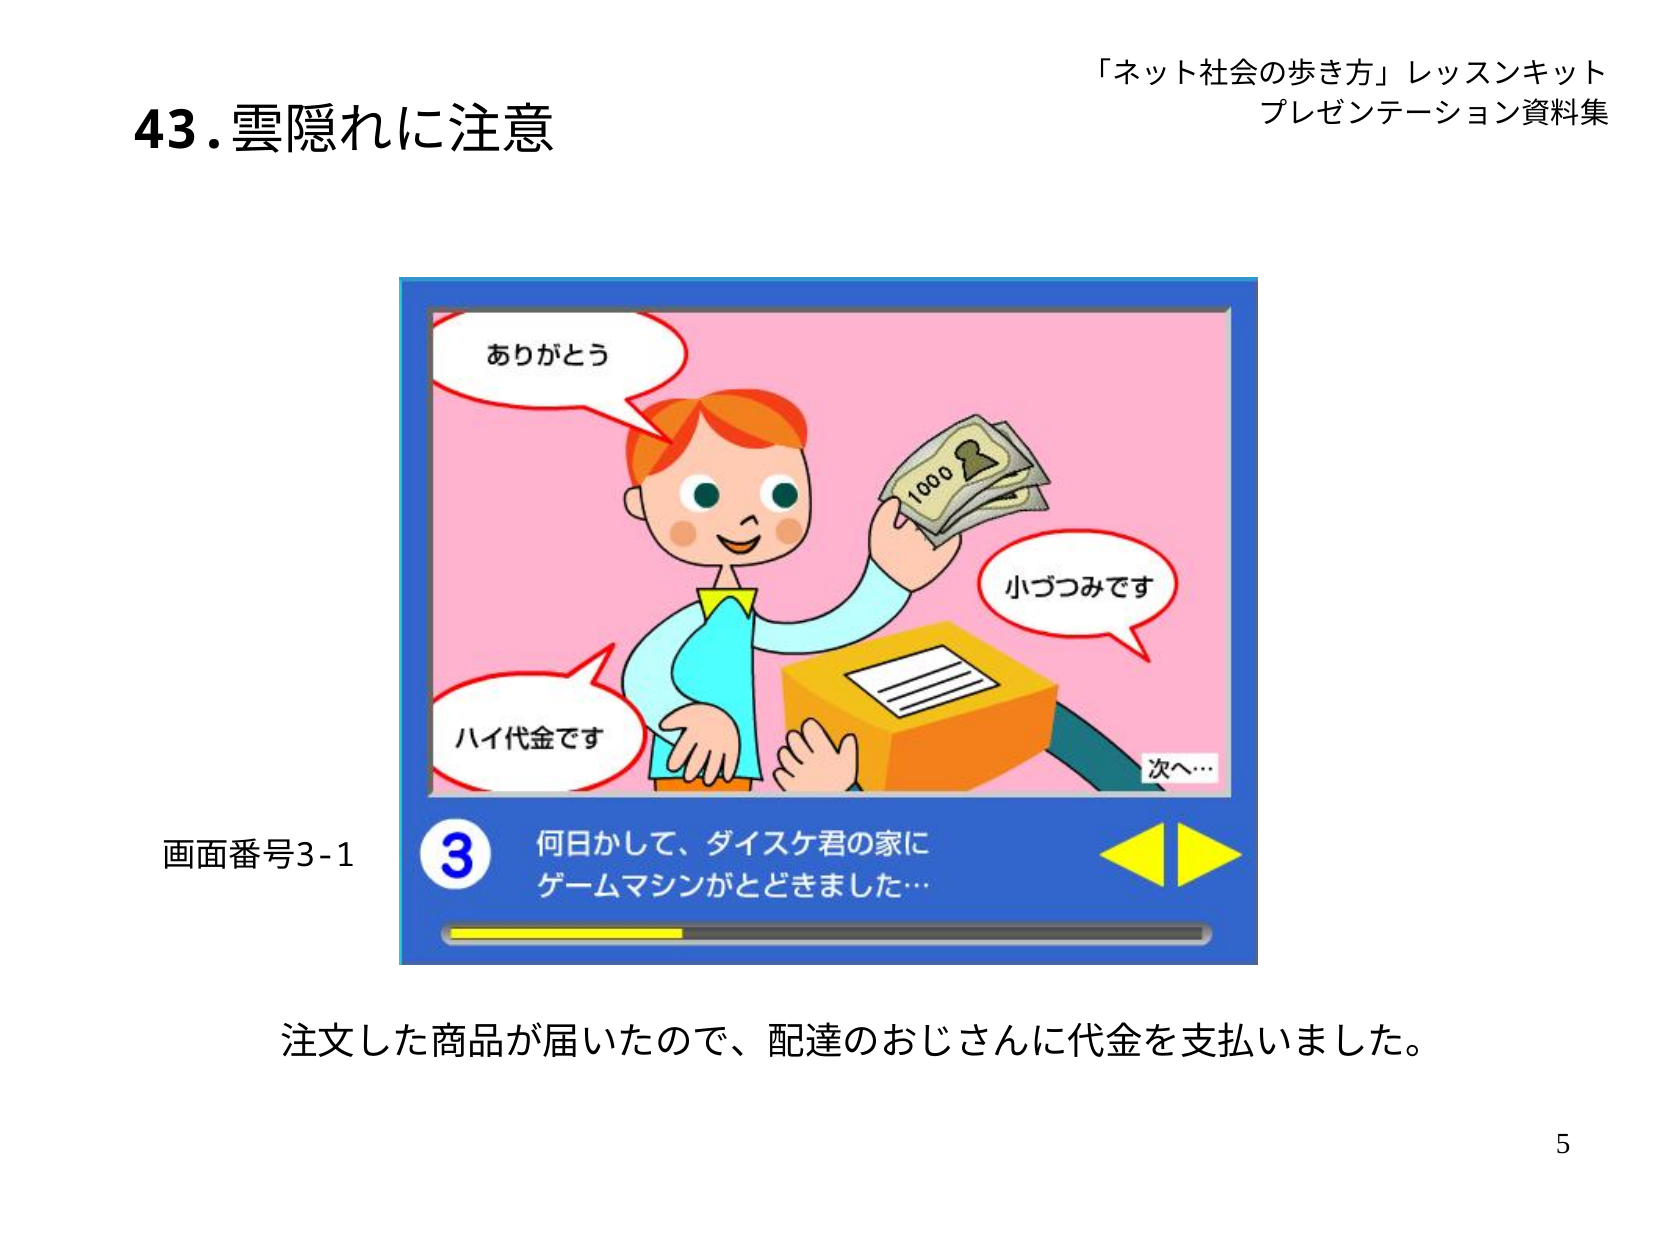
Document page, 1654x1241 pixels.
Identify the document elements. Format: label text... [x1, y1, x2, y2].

text_box 43.雲隠れに注意 [118, 88, 1241, 169]
text_box 「ネット社会の歩き方」レッスンキット プレゼンテーション資料集 [1062, 44, 1625, 139]
picture [399, 277, 1258, 965]
text_box 注文した商品が届いたので、配達のおじさんに代金を支払いました。 [265, 1003, 1501, 1074]
text_box 画面番号3-1 [147, 826, 384, 882]
